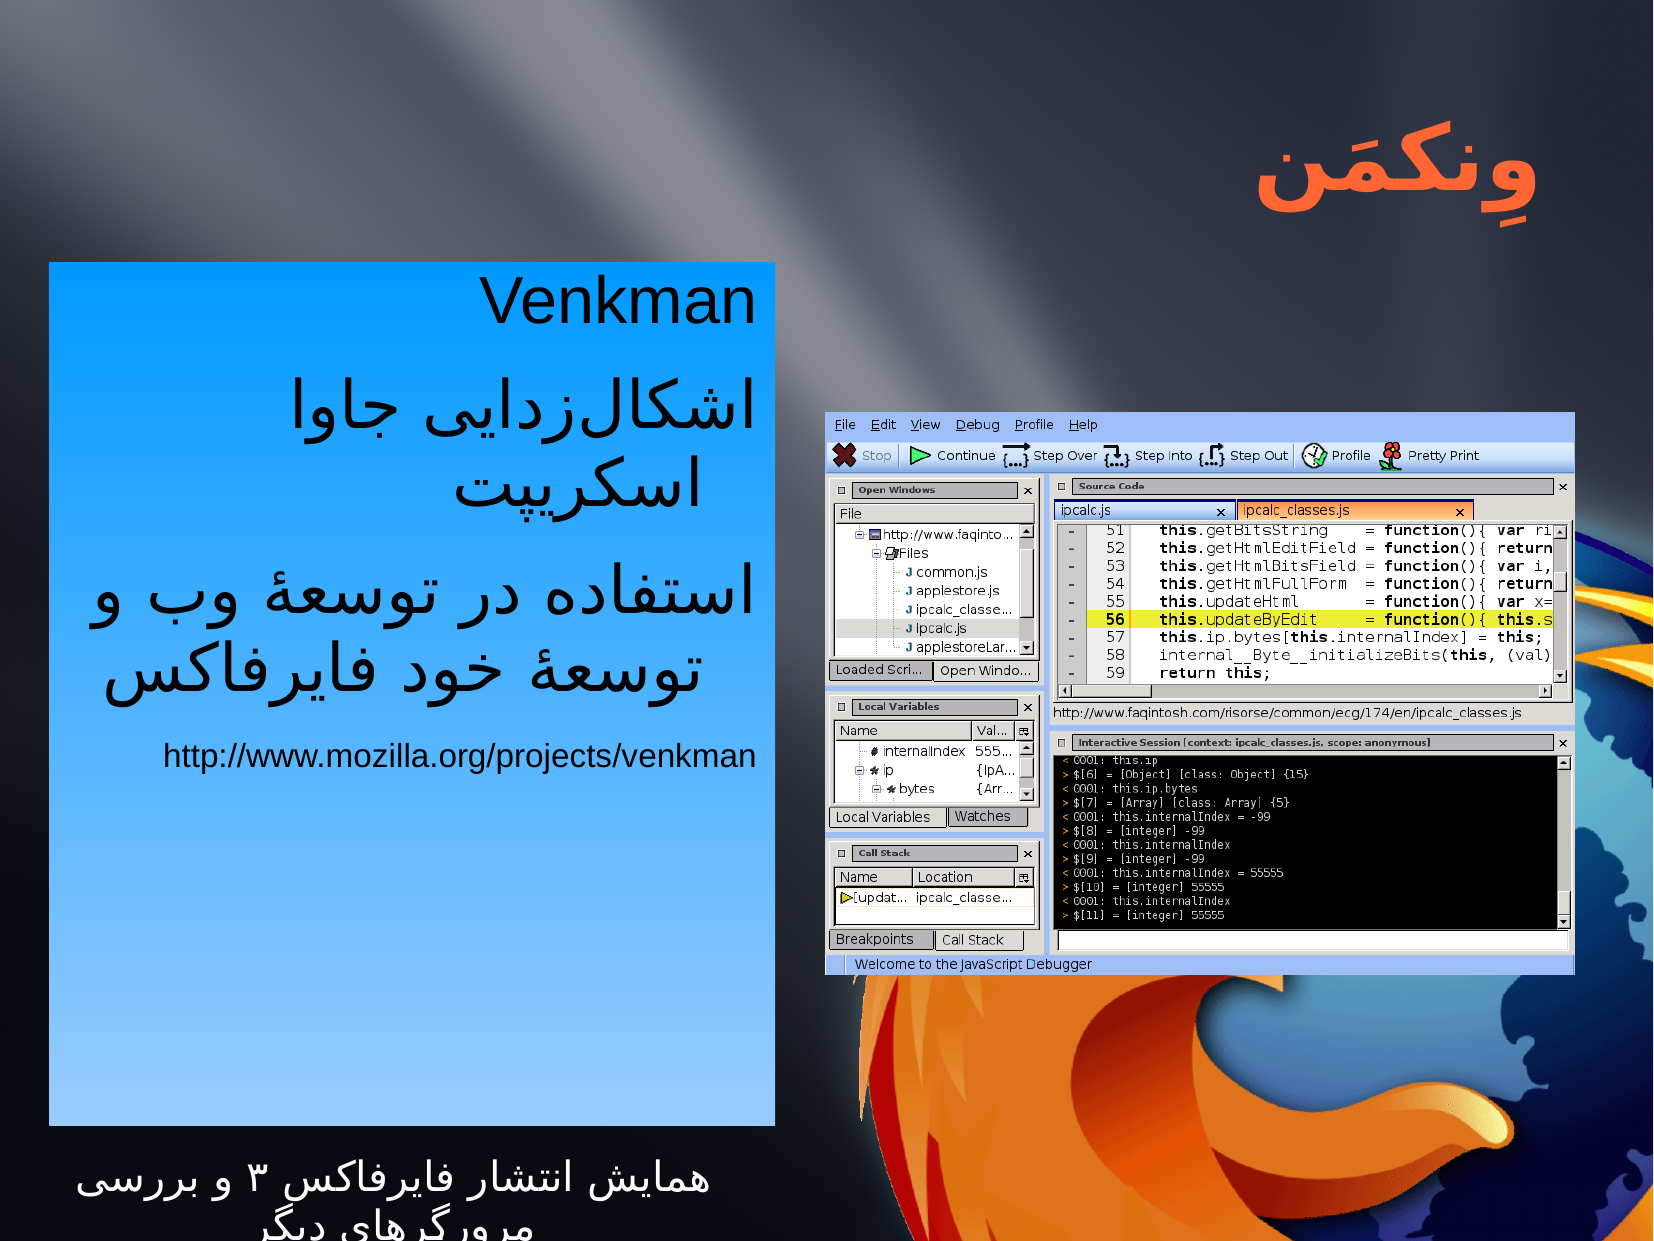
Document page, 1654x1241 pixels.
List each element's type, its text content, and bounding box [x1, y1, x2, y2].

picture [521, 1231, 528, 1237]
picture [0, 0, 1654, 1241]
list Venkman اشکال‌زدایی جاوا اسکریپت استفاده در توسعهٔ وب و توسعهٔ خود فایرفاکس http://www.mozilla.org/projects/venkman [49, 262, 776, 1126]
title وِنکمَن [149, 55, 1575, 263]
